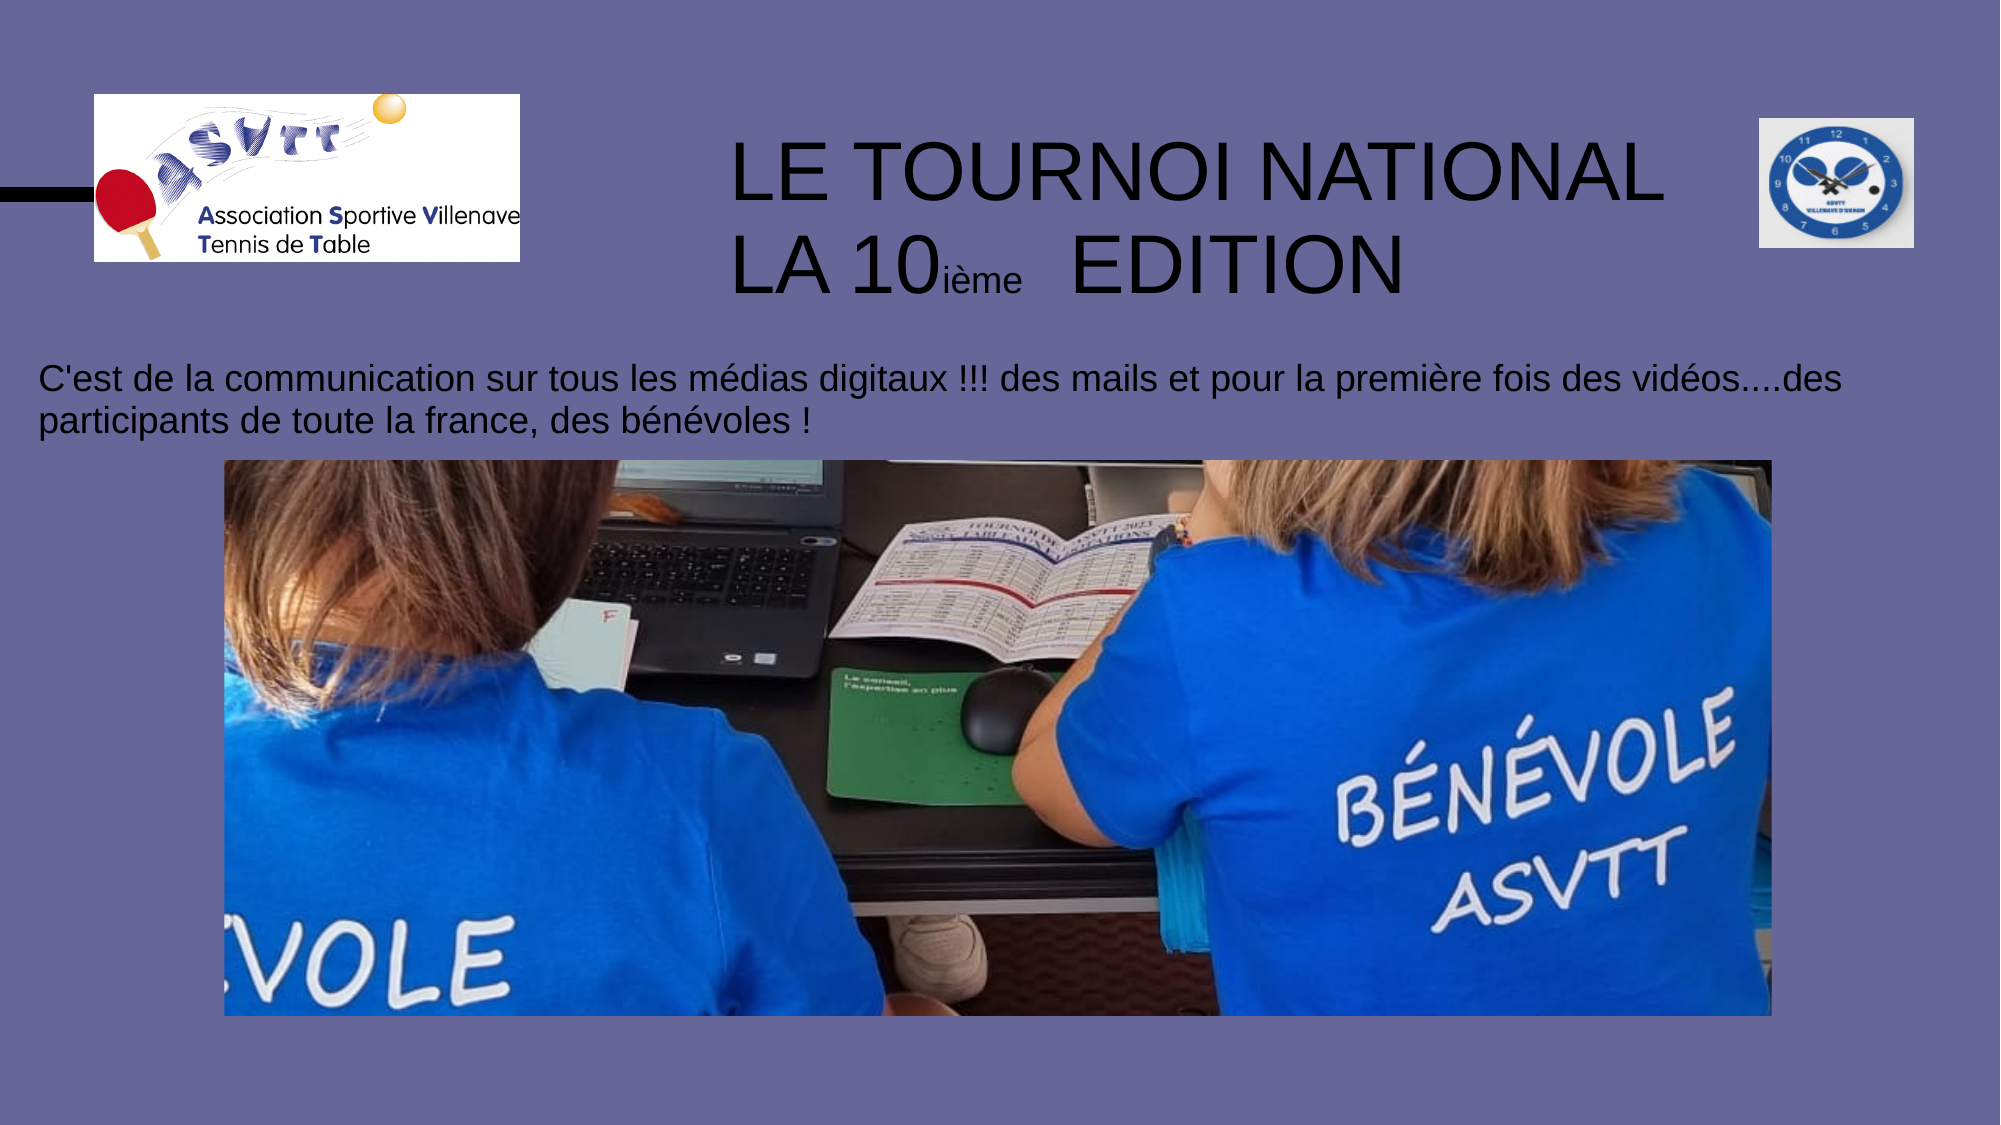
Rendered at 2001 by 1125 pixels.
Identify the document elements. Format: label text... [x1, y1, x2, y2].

text_box C'est de la communication sur tous les médias digitaux !!! des mails et pour la première fois des vidéos....des participants de toute la france, des bénévoles ! [23, 350, 1985, 492]
picture [1759, 118, 1914, 249]
text_box LE TOURNOI NATIONAL LA 10ième EDITION [714, 118, 1713, 319]
picture [94, 94, 520, 262]
text_box [224, 460, 1772, 1016]
